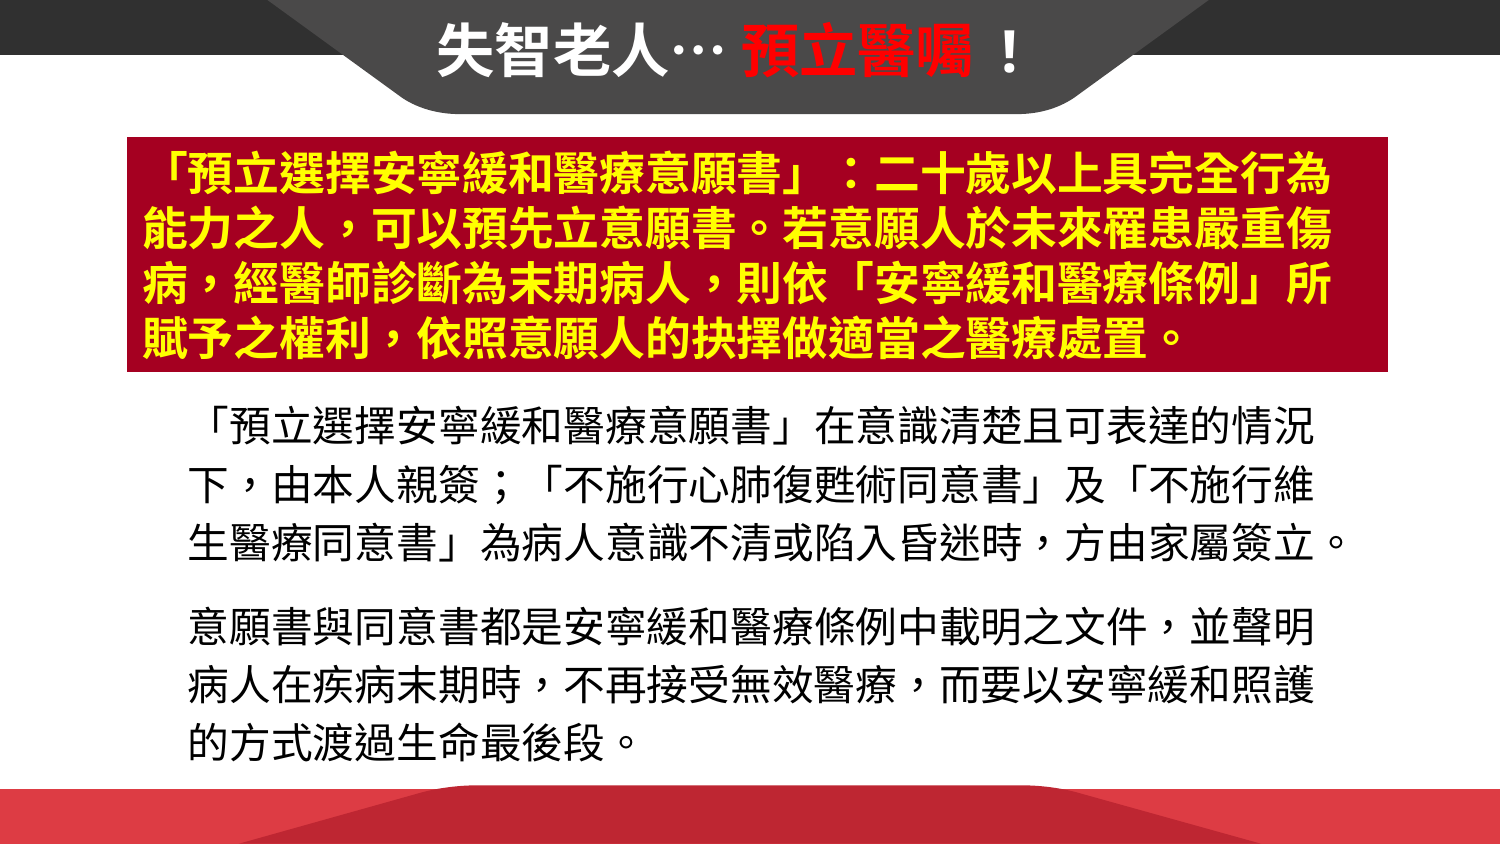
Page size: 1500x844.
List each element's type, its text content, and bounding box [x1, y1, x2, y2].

text_box 失智老人… 預立醫囑 ! [421, 6, 1052, 123]
text_box 「預立選擇安寧緩和醫療意願書」在意識清楚且可表達的情況下，由本人親簽；「不施行心肺復甦術同意書」及「不施行維生醫療同意書」為病人意識不清或陷入昏迷時，方由家屬簽立。 意願書與同意書都是安寧緩和醫療條例中載明之文件，並聲明病人在疾病末期時，不再接受無效醫療，而要以安寧緩和照護的方式渡過生命最後段。 [173, 384, 1355, 775]
text_box [0, 0, 1500, 109]
text_box [0, 785, 1500, 844]
text_box 「預立選擇安寧緩和醫療意願書」：二十歲以上具完全行為能力之人，可以預先立意願書。若意願人於未來罹患嚴重傷病，經醫師診斷為末期病人，則依「安寧緩和醫療條例」所賦予之權利，依照意願人的抉擇做適當之醫療處置。 [127, 137, 1388, 372]
